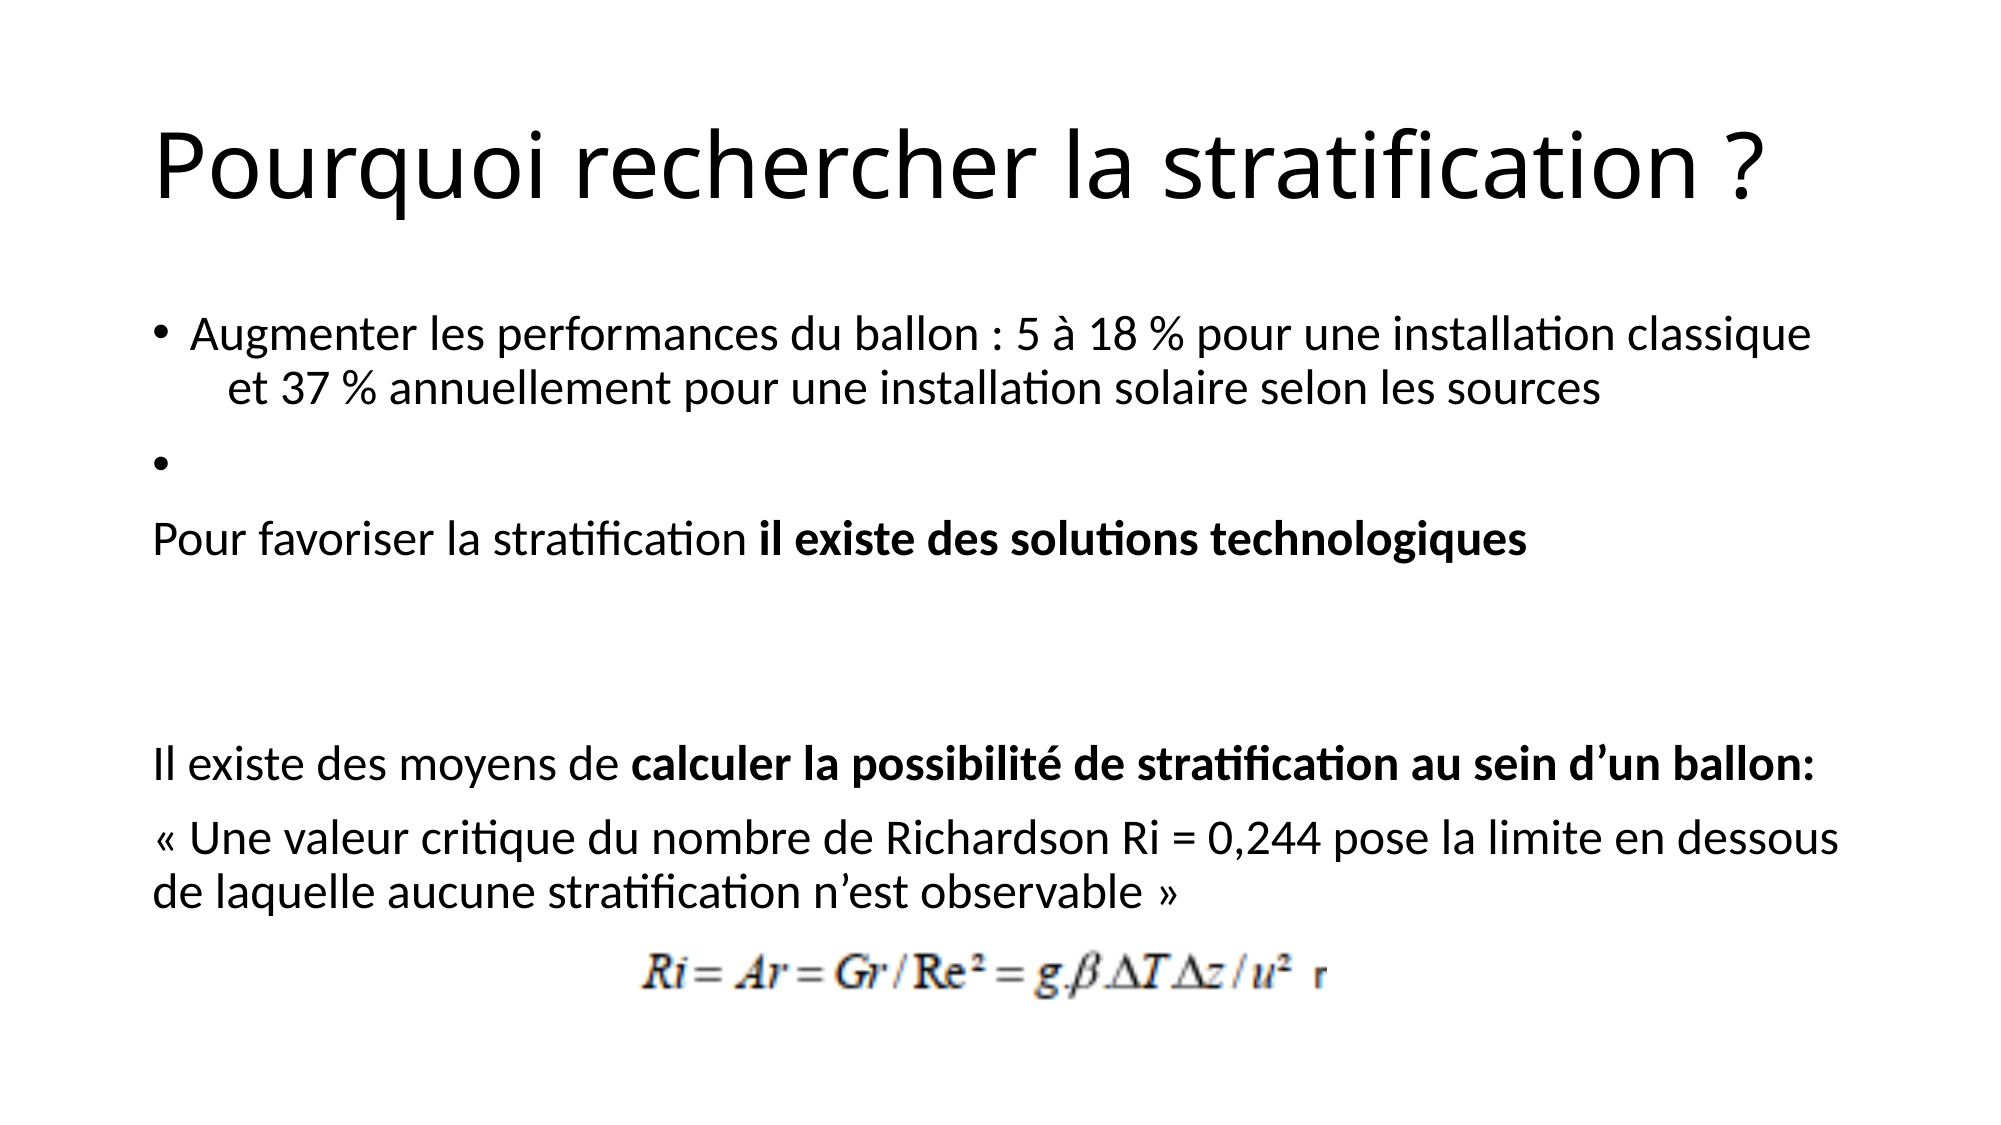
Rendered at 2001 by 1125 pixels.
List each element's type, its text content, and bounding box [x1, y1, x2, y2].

title Pourquoi rechercher la stratification ? [137, 59, 1863, 278]
list Augmenter les performances du ballon : 5 à 18 % pour une installation classique et 37 % annuellement pour une installation solaire selon les sources Pour favoriser la stratification il existe des solutions technologiques Il existe des moyens de calculer la possibilité de stratification au sein d’un ballon: « Une valeur critique du nombre de Richardson Ri = 0,244 pose la limite en dessous de laquelle aucune stratification n’est observable » [137, 299, 1863, 1014]
picture [620, 941, 1327, 1014]
